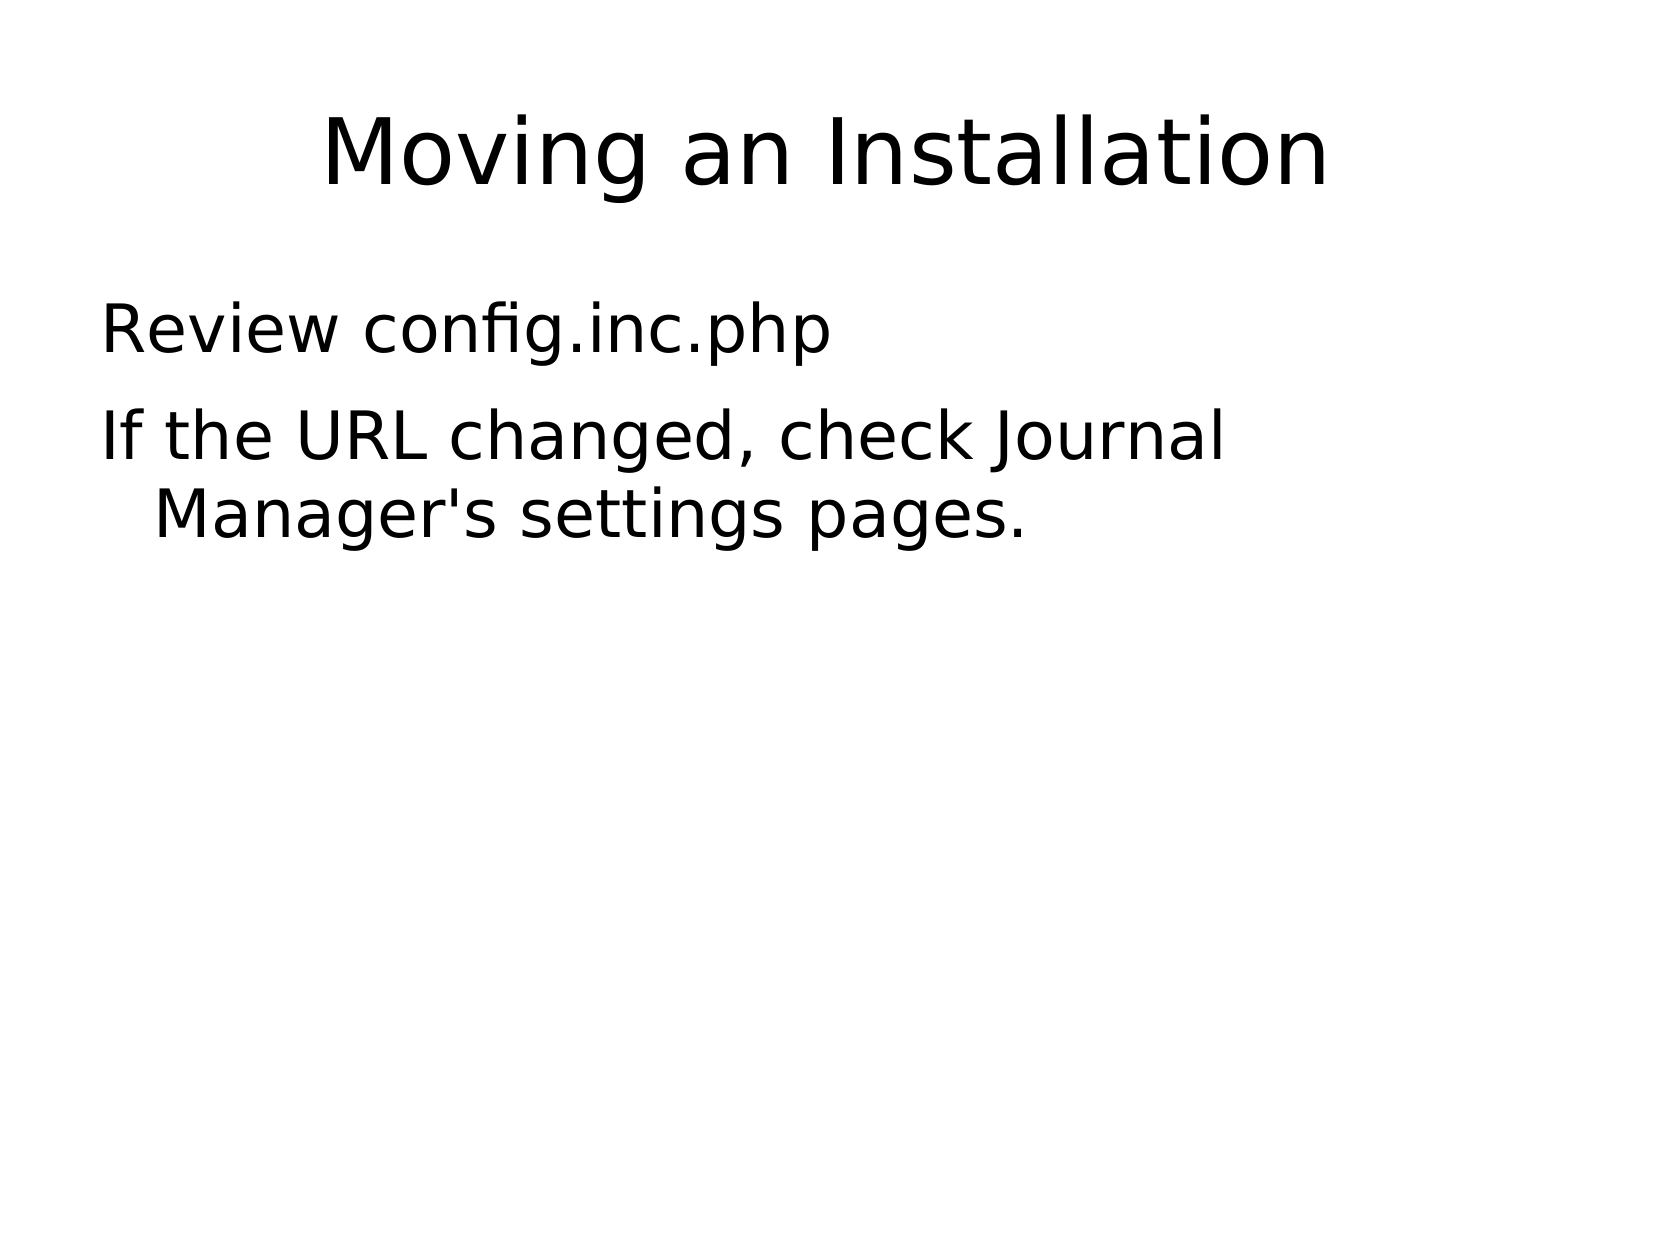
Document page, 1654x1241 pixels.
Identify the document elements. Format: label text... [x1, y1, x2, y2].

title Moving an Installation [82, 56, 1571, 250]
list Review config.inc.php If the URL changed, check Journal Manager's settings pages. [82, 290, 1571, 1094]
